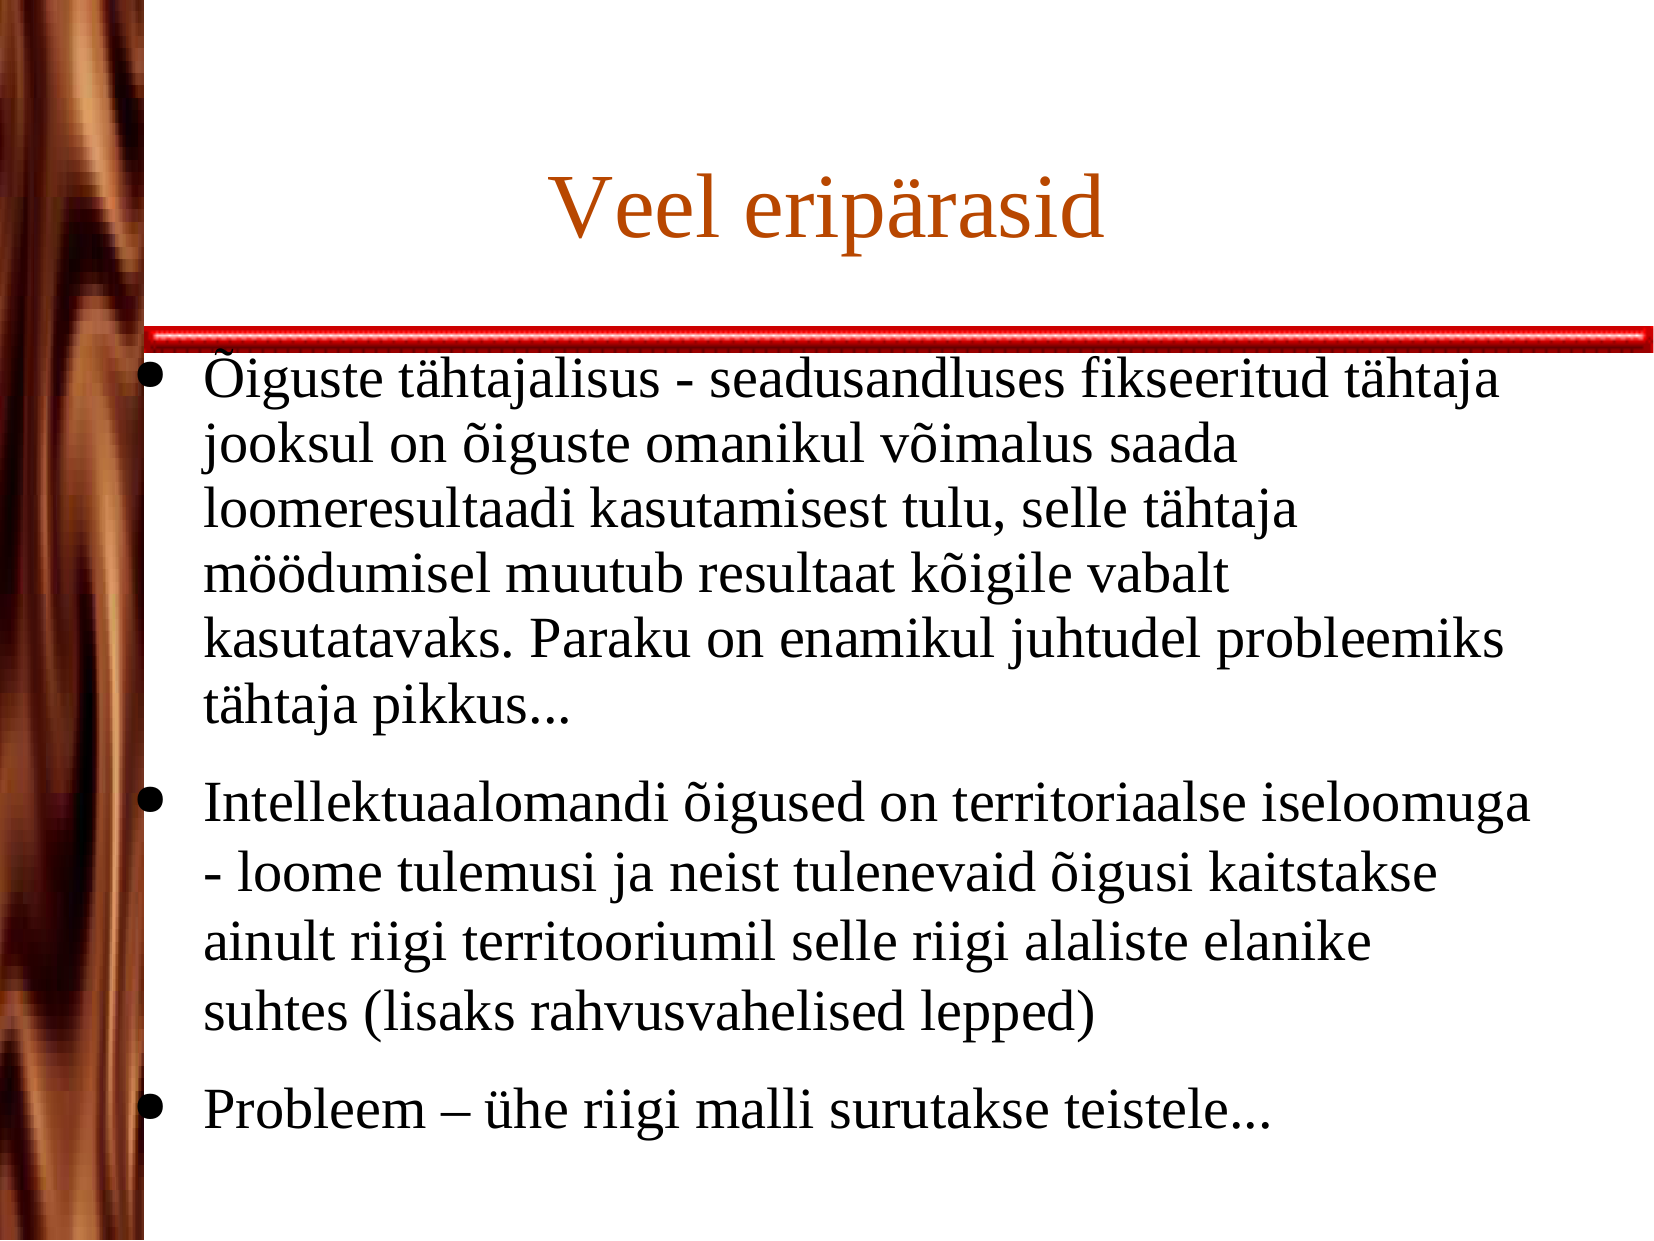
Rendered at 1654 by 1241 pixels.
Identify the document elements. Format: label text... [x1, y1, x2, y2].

list Õiguste tähtajalisus - seadusandluses fikseeritud tähtaja jooksul on õiguste omanikul võimalus saada loomeresultaadi kasutamisest tulu, selle tähtaja möödumisel muutub resultaat kõigile vabalt kasutatavaks. Paraku on enamikul juhtudel probleemiks tähtaja pikkus... Intellektuaalomandi õigused on territoriaalse iseloomuga - loome tulemusi ja neist tulenevaid õigusi kaitstakse ainult riigi territooriumil selle riigi alaliste elanike suhtes (lisaks rahvusvahelised lepped) Probleem – ühe riigi malli surutakse teistele... [121, 344, 1533, 1144]
picture [0, 0, 1654, 1240]
title Veel eripärasid [121, 100, 1533, 312]
